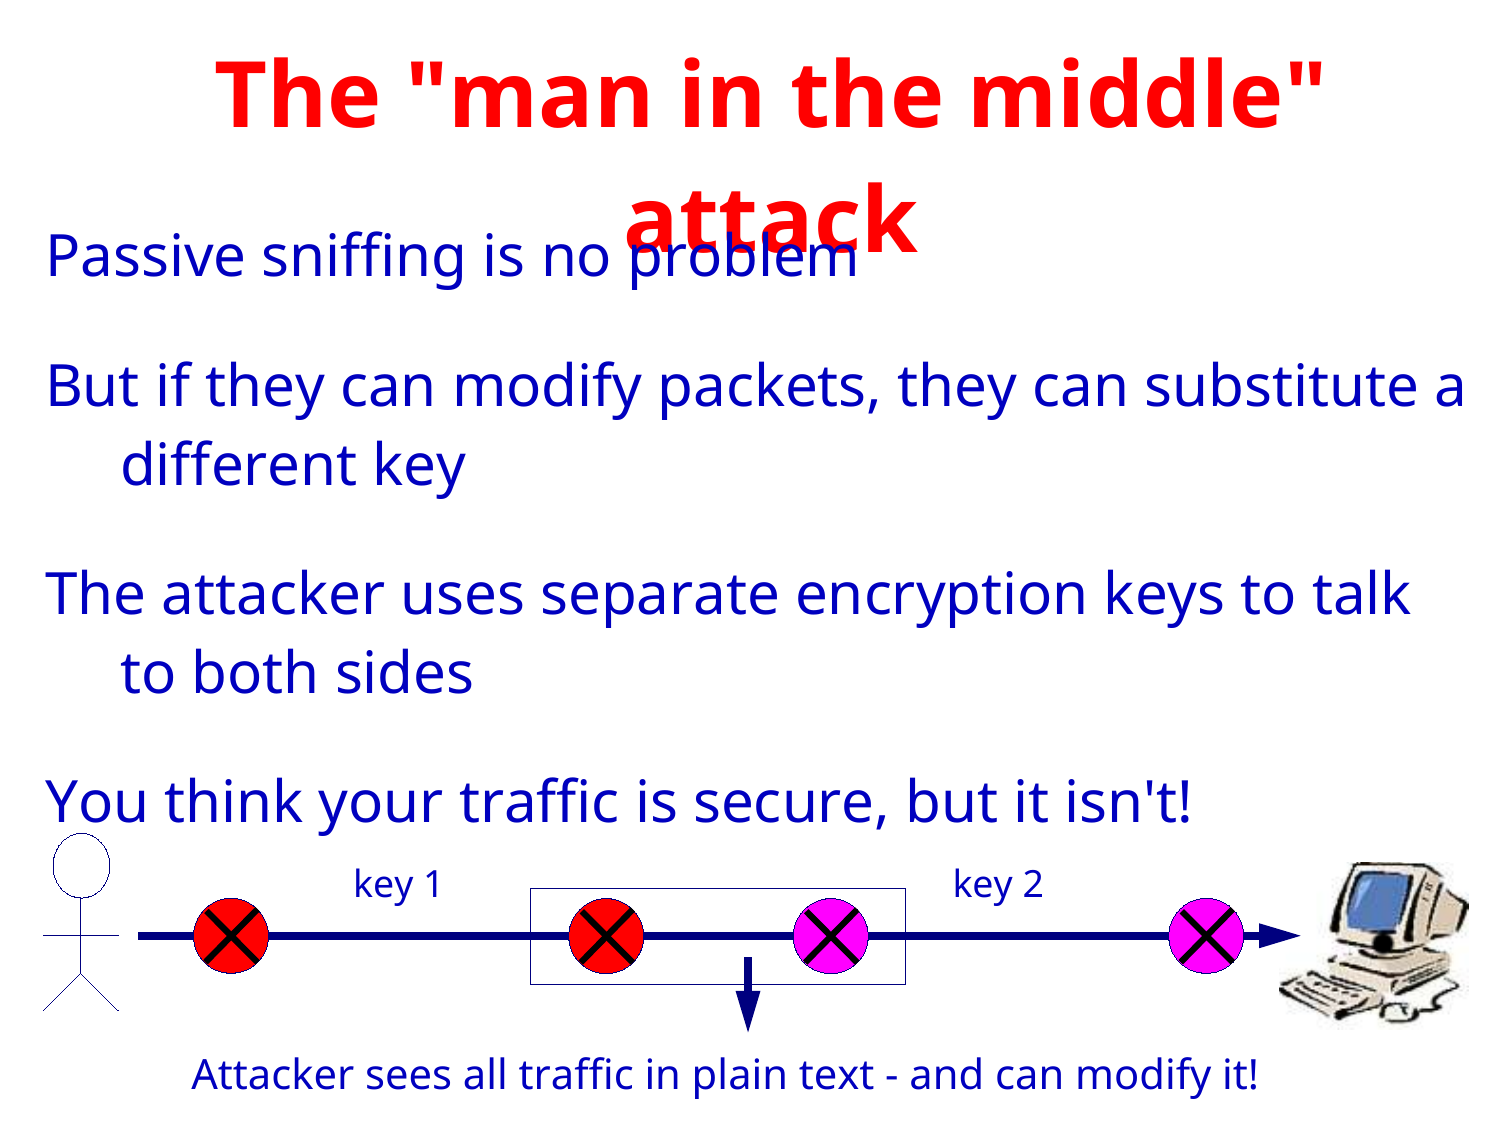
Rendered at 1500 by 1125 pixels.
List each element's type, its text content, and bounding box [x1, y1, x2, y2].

text_box key 2 [952, 857, 1045, 909]
picture [1279, 862, 1469, 1030]
text_box [837, 912, 869, 960]
title The "man in the middle" attack [65, 29, 1477, 208]
text_box [568, 898, 631, 974]
text_box Attacker sees all traffic in plain text - and can modify it! [191, 1044, 1260, 1102]
text_box [237, 912, 269, 960]
text_box [1168, 898, 1230, 974]
text_box key 1 [353, 857, 446, 909]
list Passive sniffing is no problem But if they can modify packets, they can substitute a different key The attacker uses separate encryption keys to talk to both sides You think your traffic is secure, but it isn't! [45, 214, 1481, 796]
text_box [793, 898, 855, 974]
text_box [193, 898, 255, 974]
text_box [612, 912, 644, 961]
text_box [1212, 912, 1244, 960]
